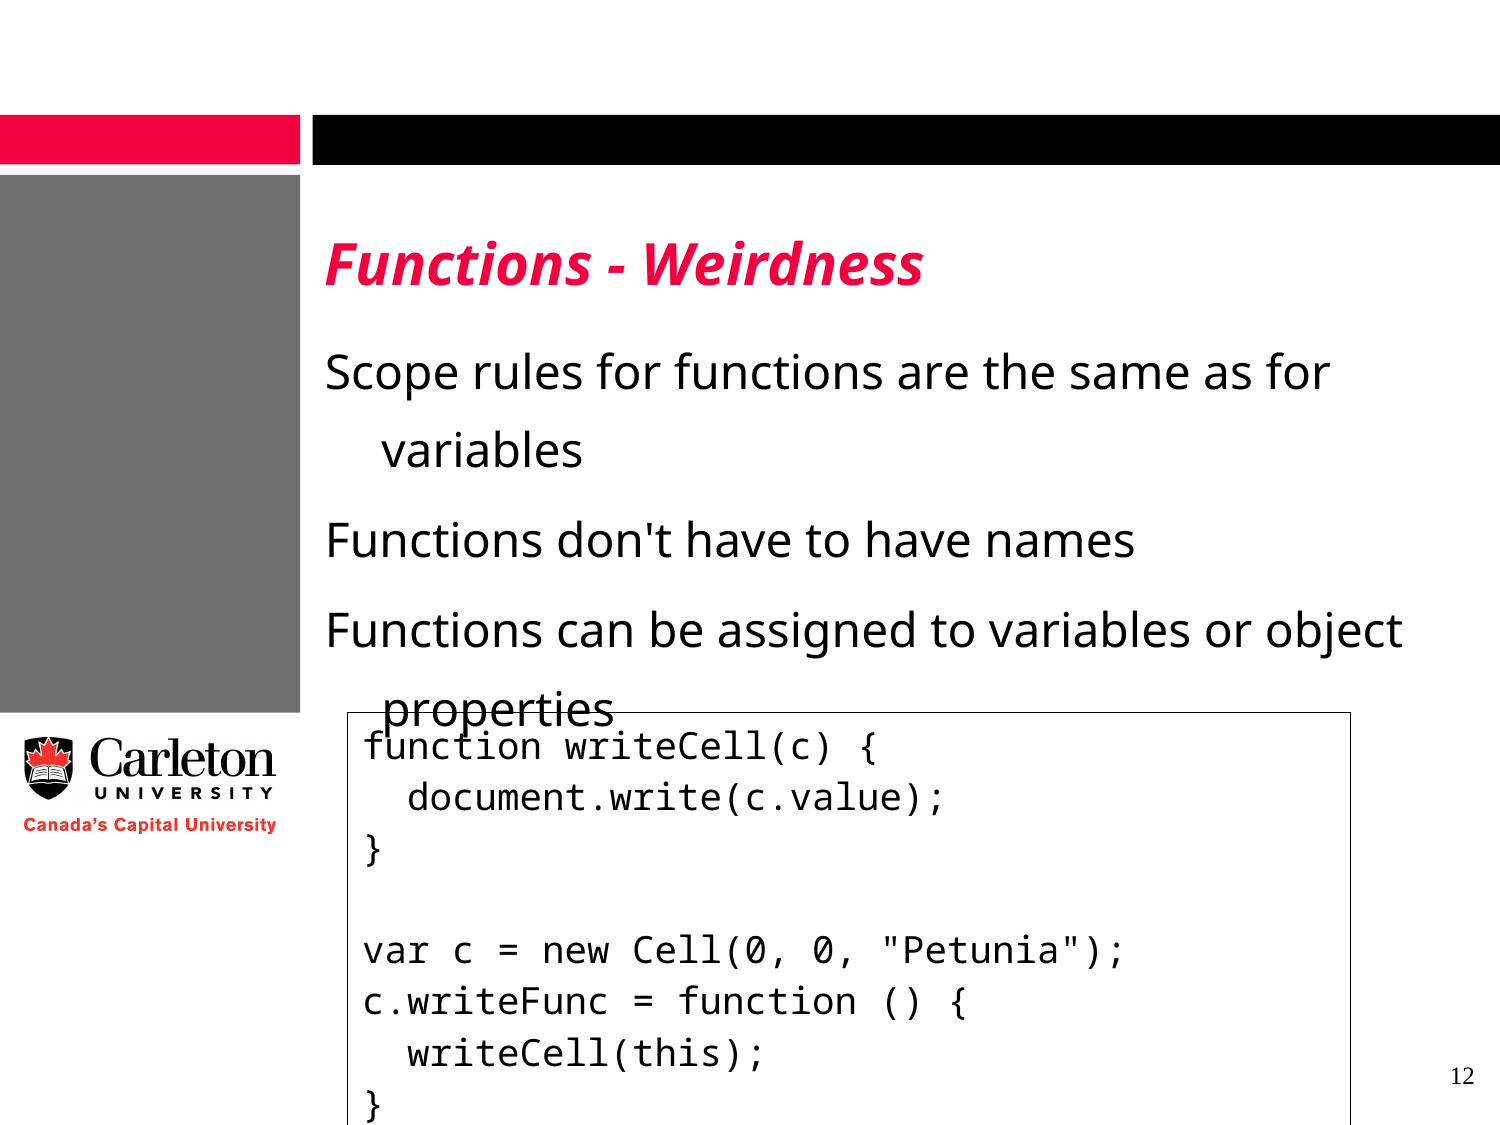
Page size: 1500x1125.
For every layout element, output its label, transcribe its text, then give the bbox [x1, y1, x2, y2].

title Functions - Weirdness [324, 194, 1450, 324]
picture [24, 737, 276, 834]
list Scope rules for functions are the same as for variables Functions don't have to have names Functions can be assigned to variables or object properties [324, 324, 1450, 1036]
text_box function writeCell(c) { document.write(c.value); } var c = new Cell(0, 0, "Petunia"); c.writeFunc = function () { writeCell(this); } [347, 712, 1351, 1090]
